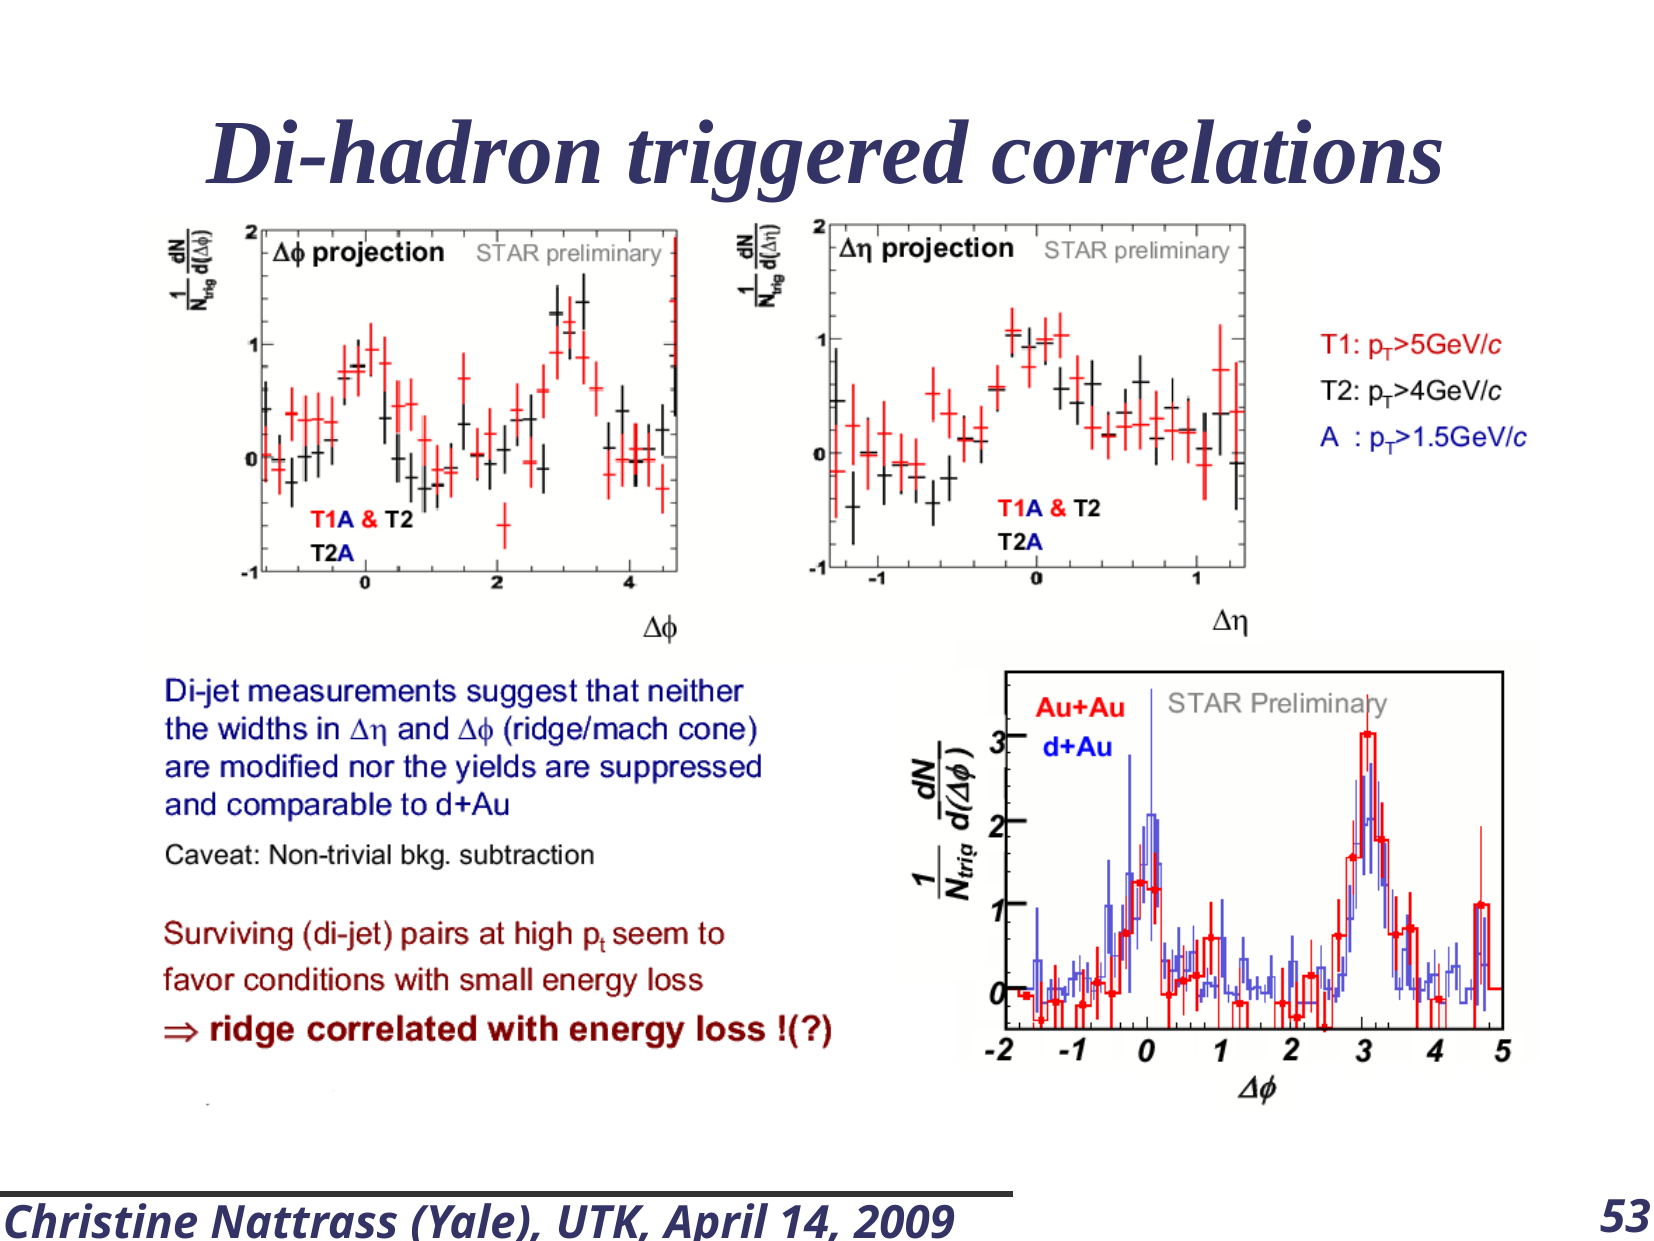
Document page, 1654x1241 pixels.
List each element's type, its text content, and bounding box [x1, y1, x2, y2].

picture [148, 215, 1538, 1111]
title Di-hadron triggered correlations [82, 49, 1571, 257]
